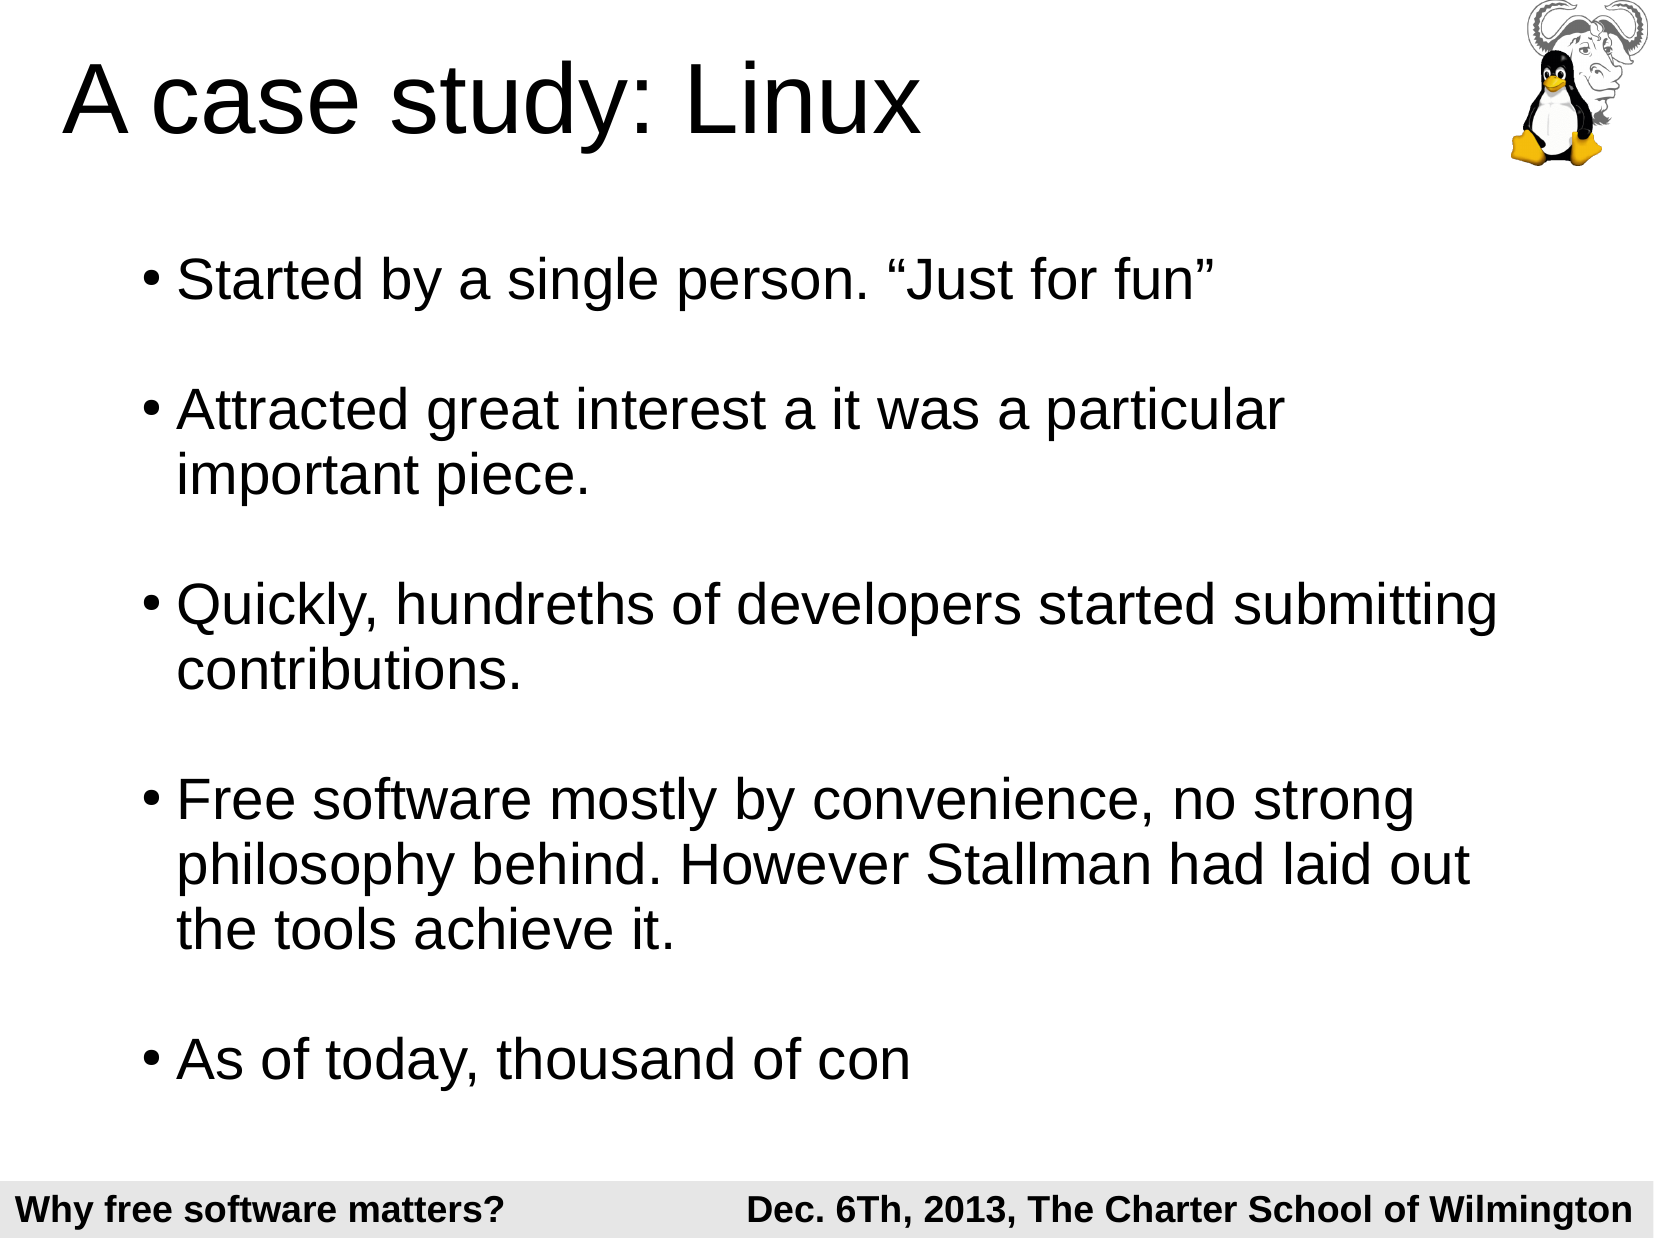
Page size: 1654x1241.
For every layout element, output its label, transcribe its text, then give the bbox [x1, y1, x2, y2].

picture [1511, 0, 1648, 166]
text_box A case study: Linux [47, 35, 1501, 163]
text_box Why free software matters? Dec. 6Th, 2013, The Charter School of Wilmington [0, 1181, 1654, 1238]
text_box Started by a single person. “Just for fun” Attracted great interest a it was a particular important piece. Quickly, hundreths of developers started submitting contributions. Free software mostly by convenience, no strong philosophy behind. However Stallman had laid out the tools achieve it. As of today, thousand of con [126, 239, 1536, 1103]
